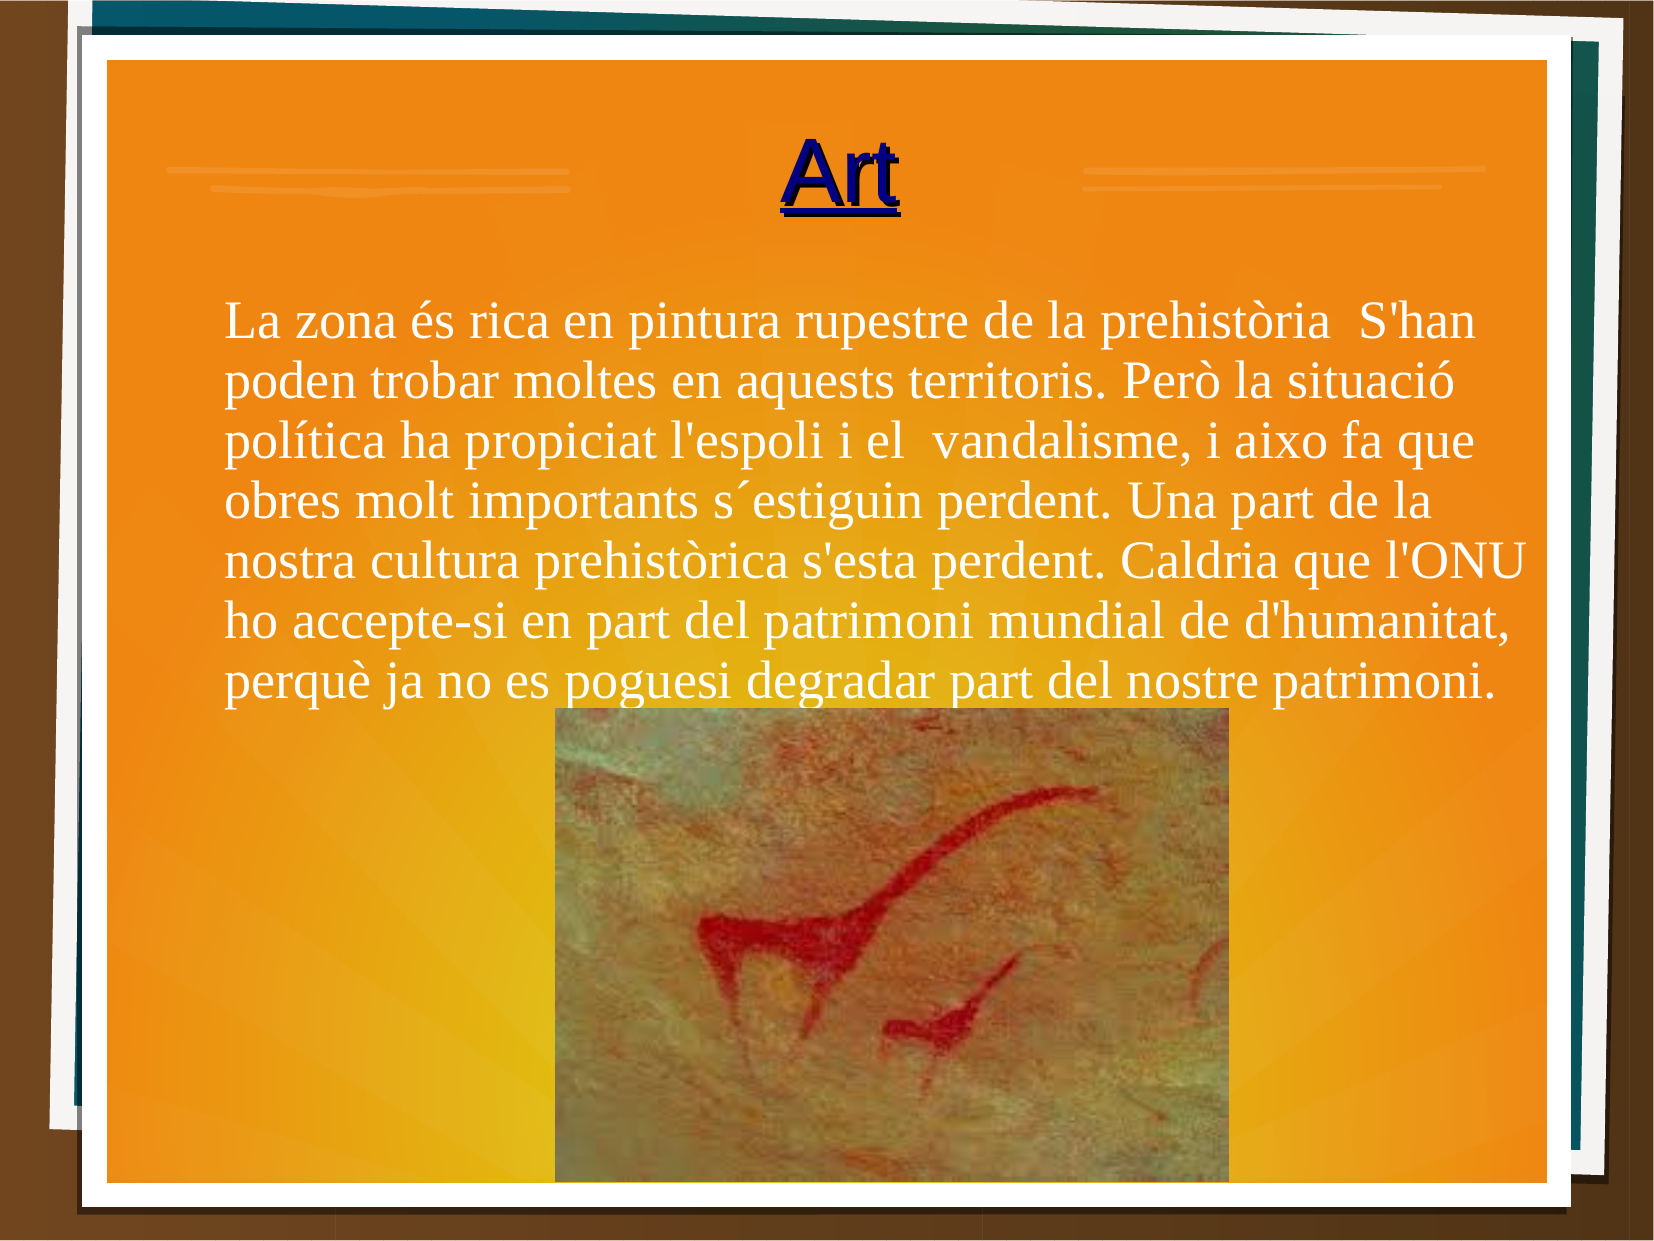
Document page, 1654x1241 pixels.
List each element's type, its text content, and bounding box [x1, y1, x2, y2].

list La zona és rica en pintura rupestre de la prehistòria S'han poden trobar moltes en aquests territoris. Però la situació política ha propiciat l'espoli i el vandalisme, i aixo fa que obres molt importants s´estiguin perdent. Una part de la nostra cultura prehistòrica s'esta perdent. Caldria que l'ONU ho accepte-si en part del patrimoni mundial de d'humanitat, perquè ja no es poguesi degradar part del nostre patrimoni. [153, 290, 1538, 1241]
title Art [578, 82, 1099, 260]
picture [555, 708, 1229, 1182]
